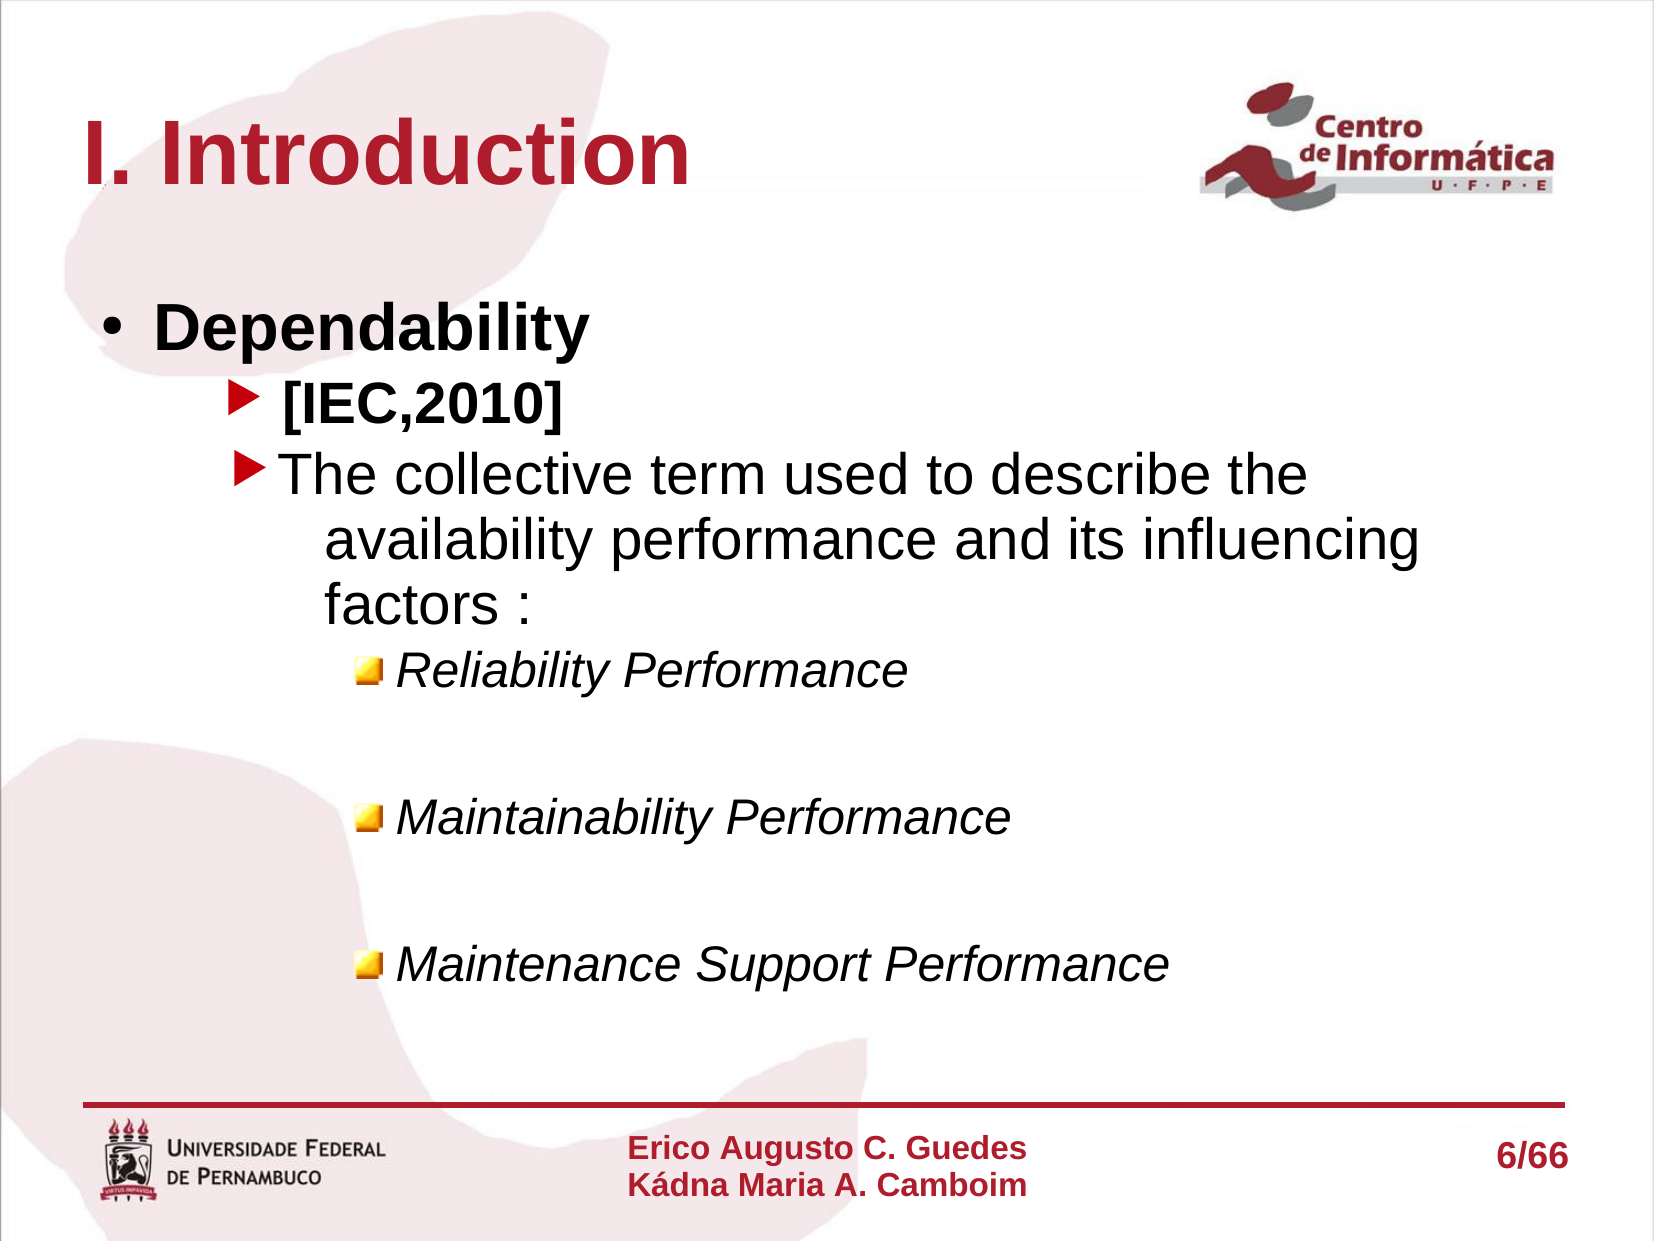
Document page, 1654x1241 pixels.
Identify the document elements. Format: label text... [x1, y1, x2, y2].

picture [0, 0, 1654, 1241]
title I. Introduction [82, 56, 1571, 250]
list Dependability [IEC,2010] The collective term used to describe the availability performance and its influencing factors : Reliability Performance Maintainability Performance Maintenance Support Performance [82, 290, 1571, 1094]
